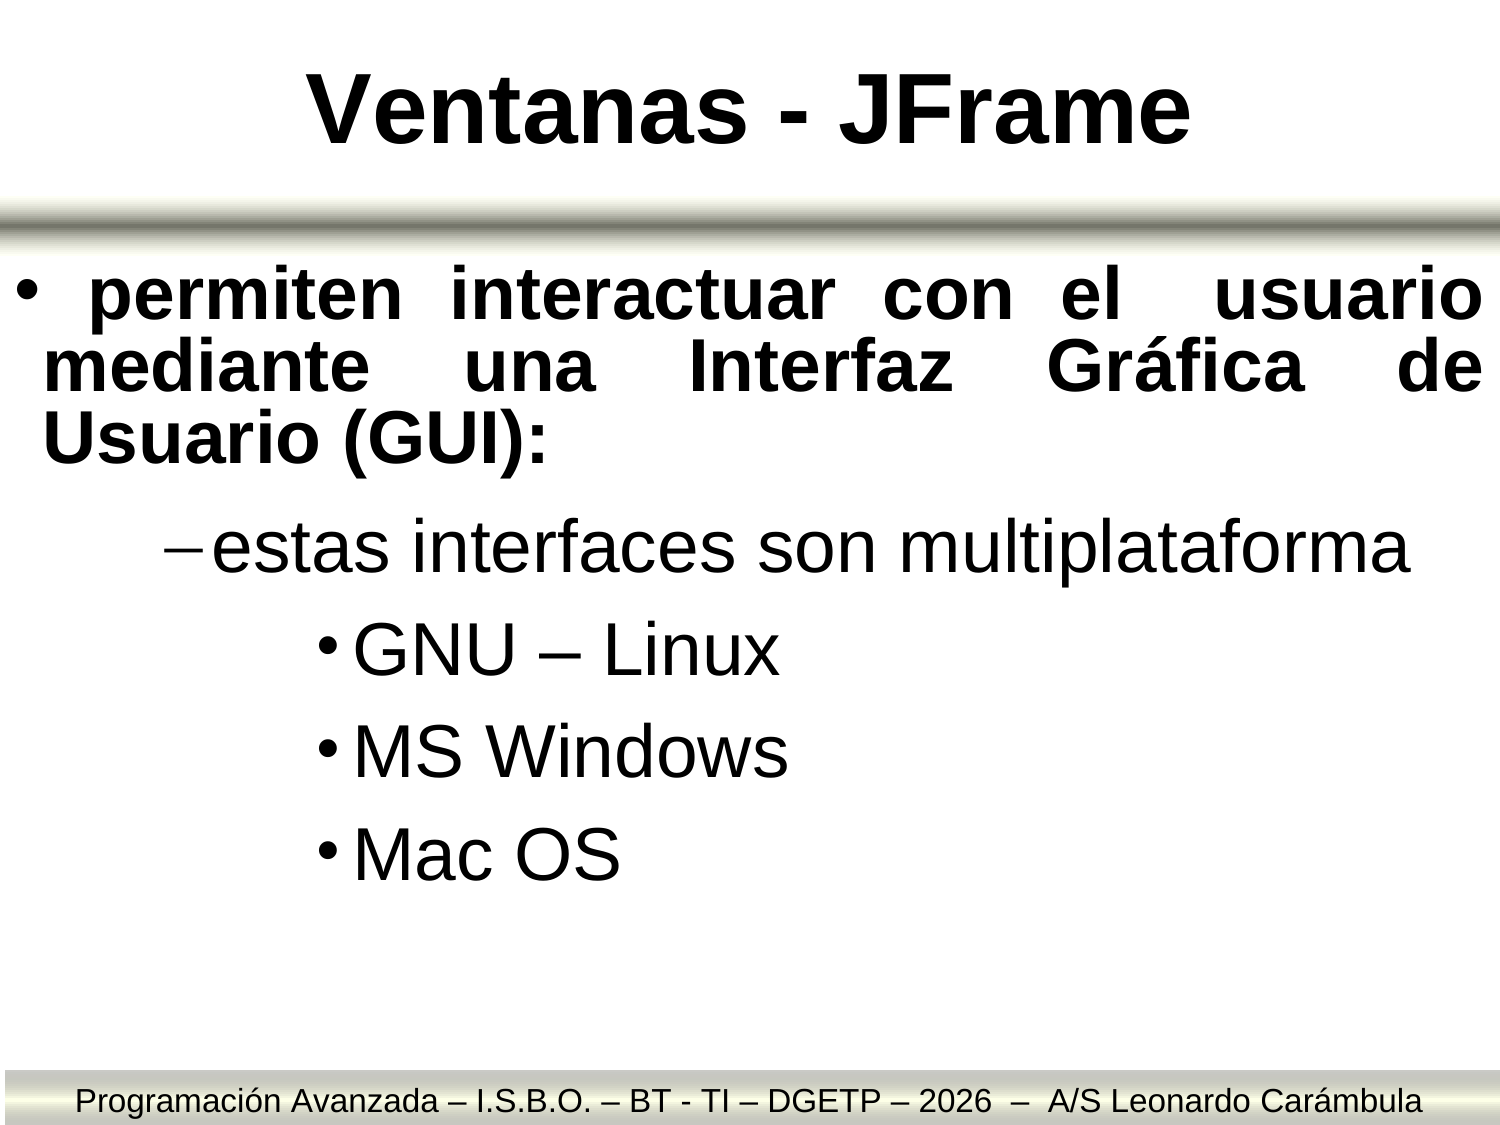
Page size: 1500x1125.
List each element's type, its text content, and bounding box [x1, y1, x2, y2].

list permiten interactuar con el usuario mediante una Interfaz Gráfica de Usuario (GUI): estas interfaces son multiplataforma GNU – Linux MS Windows Mac OS [0, 253, 1500, 1023]
title Ventanas - JFrame [0, 9, 1500, 198]
